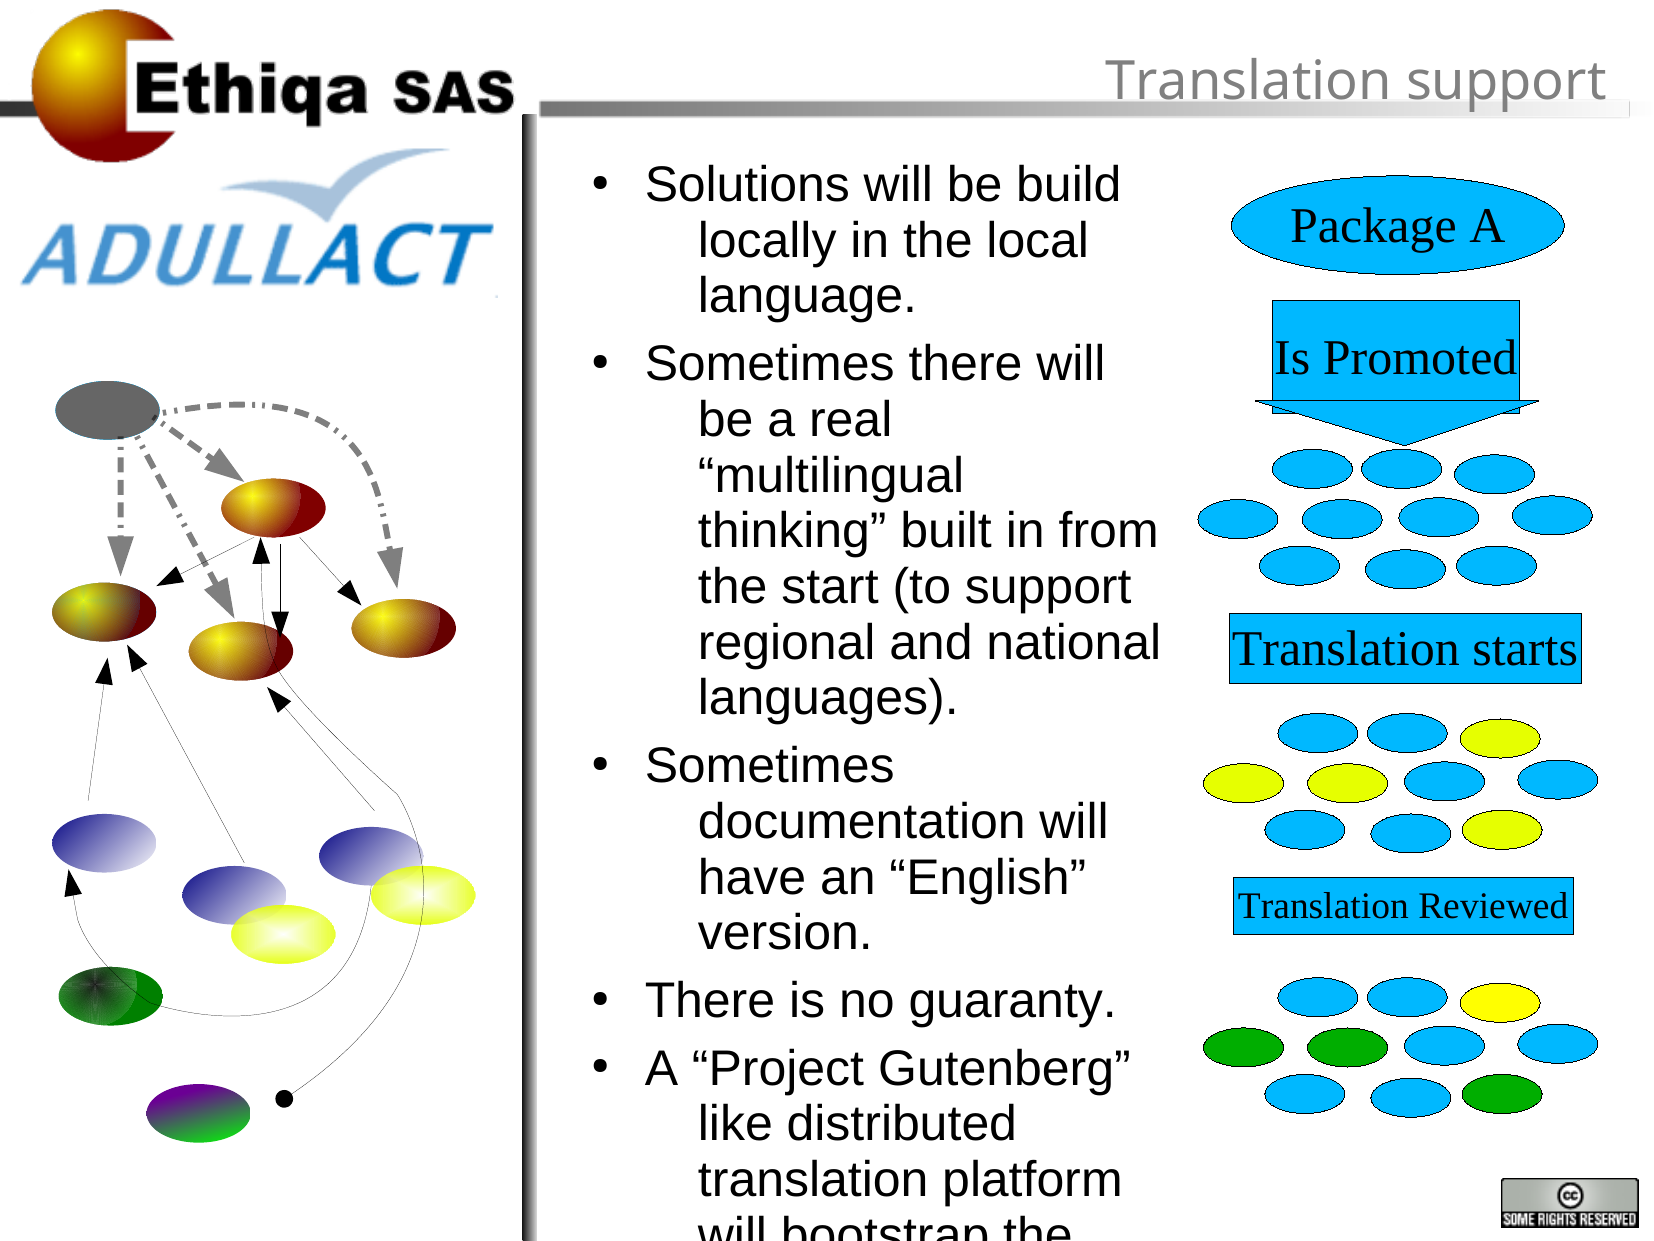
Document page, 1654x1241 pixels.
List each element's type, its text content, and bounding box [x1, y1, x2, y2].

text_box [1197, 499, 1278, 539]
text_box [1512, 495, 1593, 535]
text_box [421, 865, 476, 925]
text_box [182, 865, 336, 964]
text_box [55, 381, 160, 440]
text_box [52, 813, 157, 873]
text_box [58, 967, 160, 1026]
text_box [1370, 813, 1451, 853]
text_box [1264, 810, 1345, 850]
text_box [1456, 546, 1537, 586]
text_box [1302, 499, 1383, 539]
text_box Translation Reviewed [1233, 877, 1574, 935]
text_box Is Promoted [1272, 300, 1520, 400]
text_box [1255, 400, 1539, 446]
text_box [1370, 1078, 1451, 1118]
picture [0, 5, 1654, 298]
text_box [1462, 1074, 1543, 1114]
text_box [1454, 454, 1535, 494]
text_box [1264, 1074, 1345, 1114]
text_box [52, 582, 157, 642]
text_box [419, 844, 424, 863]
text_box Package A [1231, 175, 1565, 275]
text_box [1460, 718, 1541, 759]
list Solutions will be build locally in the local language. Sometimes there will be a real “multilingual thinking” built in from the start (to support regional and national languages). Sometimes documentation will have an “English” version. There is no guaranty. A “Project Gutenberg” like distributed translation platform will bootstrap the translation of key solution. [556, 156, 1165, 1241]
text_box [1365, 549, 1446, 589]
text_box [1203, 1027, 1284, 1067]
text_box [221, 478, 326, 538]
text_box [1367, 977, 1448, 1017]
text_box [1460, 983, 1541, 1023]
text_box [319, 826, 423, 925]
text_box [146, 1084, 251, 1143]
text_box [1259, 546, 1340, 586]
text_box [1462, 810, 1543, 850]
text_box [1361, 449, 1442, 489]
picture [1501, 1178, 1639, 1228]
text_box [1272, 449, 1353, 489]
text_box [1404, 1026, 1485, 1066]
text_box [1203, 763, 1284, 803]
text_box [1307, 763, 1388, 803]
text_box [1277, 713, 1358, 753]
text_box [188, 621, 278, 681]
text_box [1307, 1027, 1388, 1068]
text_box [265, 625, 294, 671]
text_box [1517, 1024, 1598, 1064]
text_box [1398, 497, 1479, 537]
text_box Translation starts [1229, 613, 1582, 684]
title Translation support [353, 20, 1608, 136]
text_box [1517, 760, 1598, 800]
text_box [1277, 977, 1358, 1017]
text_box [1367, 713, 1448, 753]
text_box [1404, 761, 1485, 801]
text_box [109, 966, 163, 1005]
text_box [351, 599, 456, 658]
